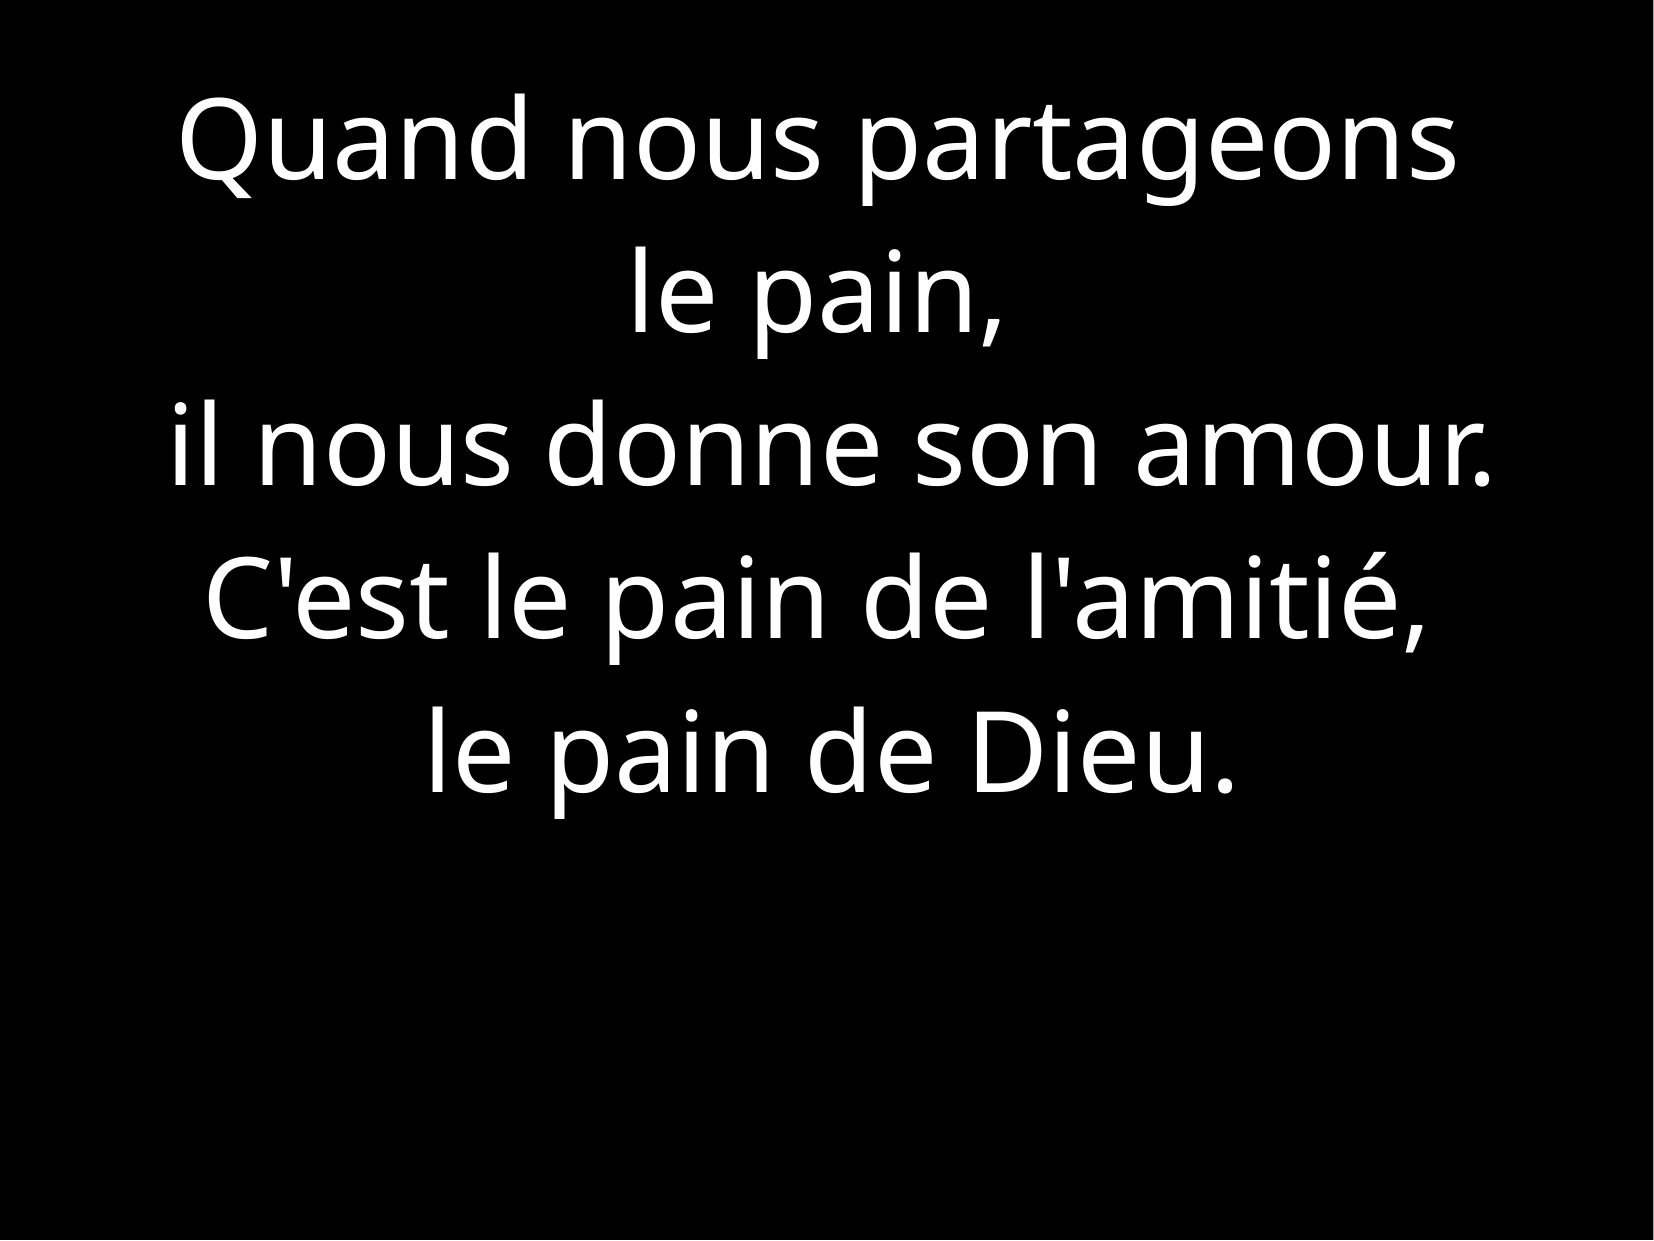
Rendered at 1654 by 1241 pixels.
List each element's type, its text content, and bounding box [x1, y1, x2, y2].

list Quand nous partageons le pain, il nous donne son amour. C'est le pain de l'amitié, le pain de Dieu. [47, 59, 1619, 1241]
